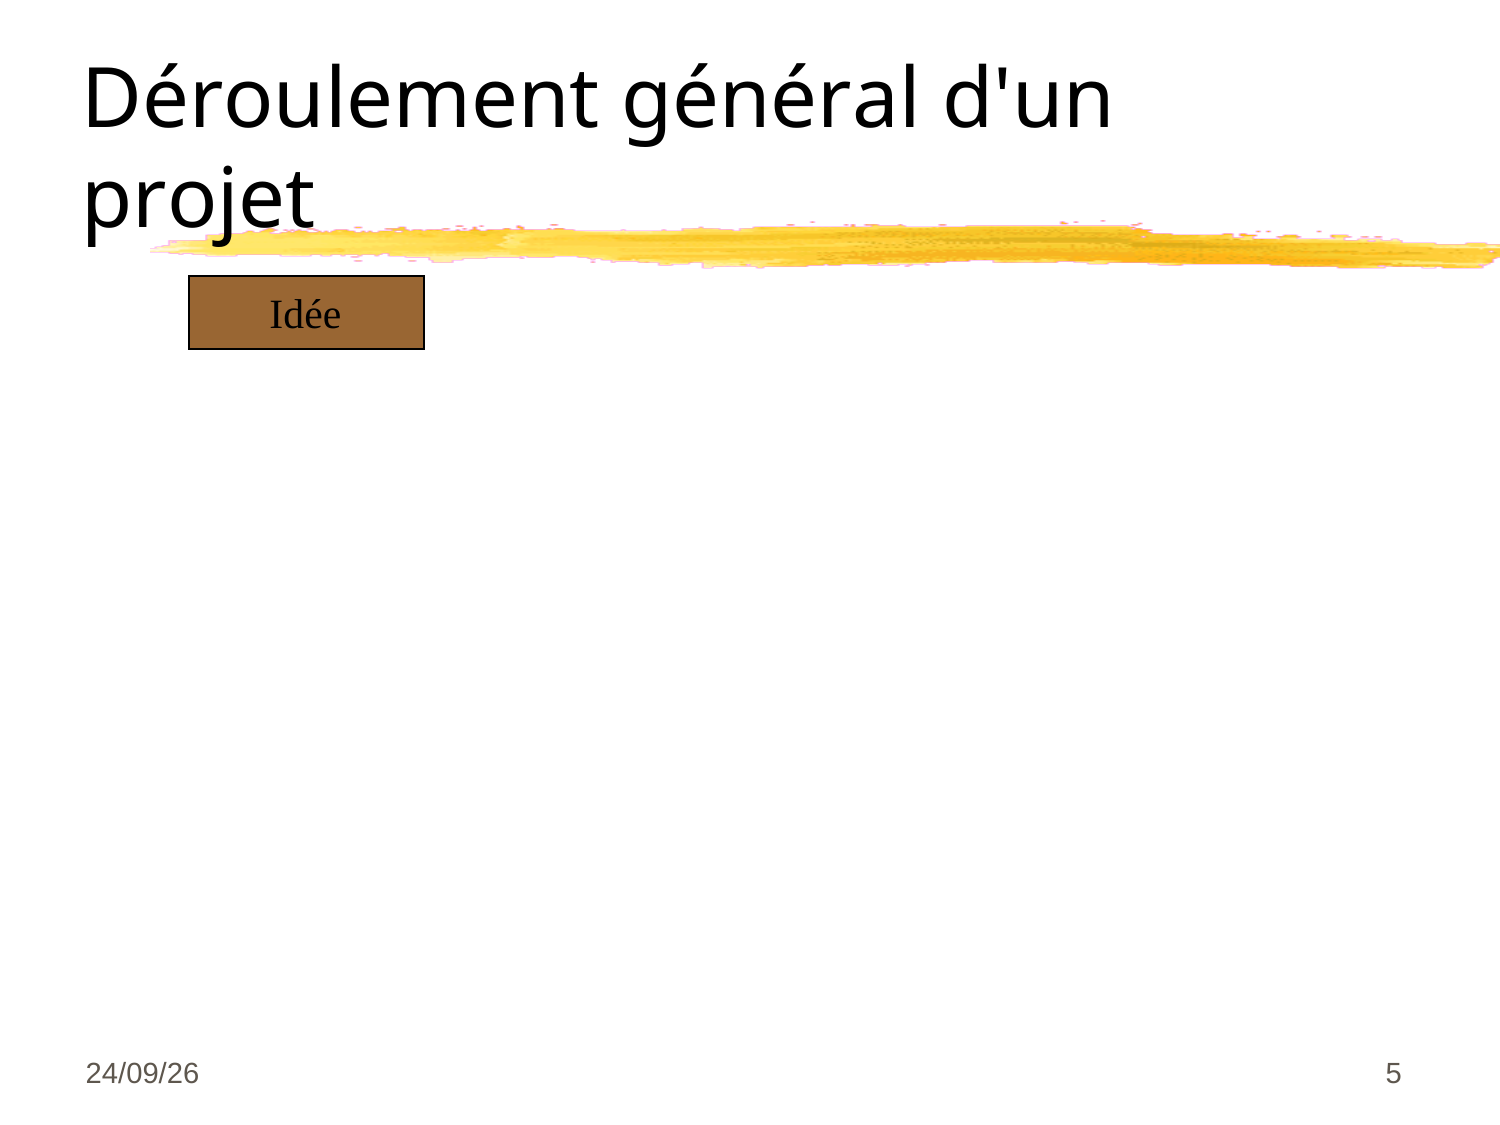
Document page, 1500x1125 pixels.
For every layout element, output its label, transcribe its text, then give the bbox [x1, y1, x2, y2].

picture [150, 215, 1500, 279]
text_box [188, 275, 424, 349]
text_box Idée [254, 279, 357, 344]
text_box 20/01/15 [70, 1021, 384, 1097]
text_box <numéro> [1104, 1021, 1417, 1097]
title Déroulement général d'un projet [66, 37, 1342, 225]
